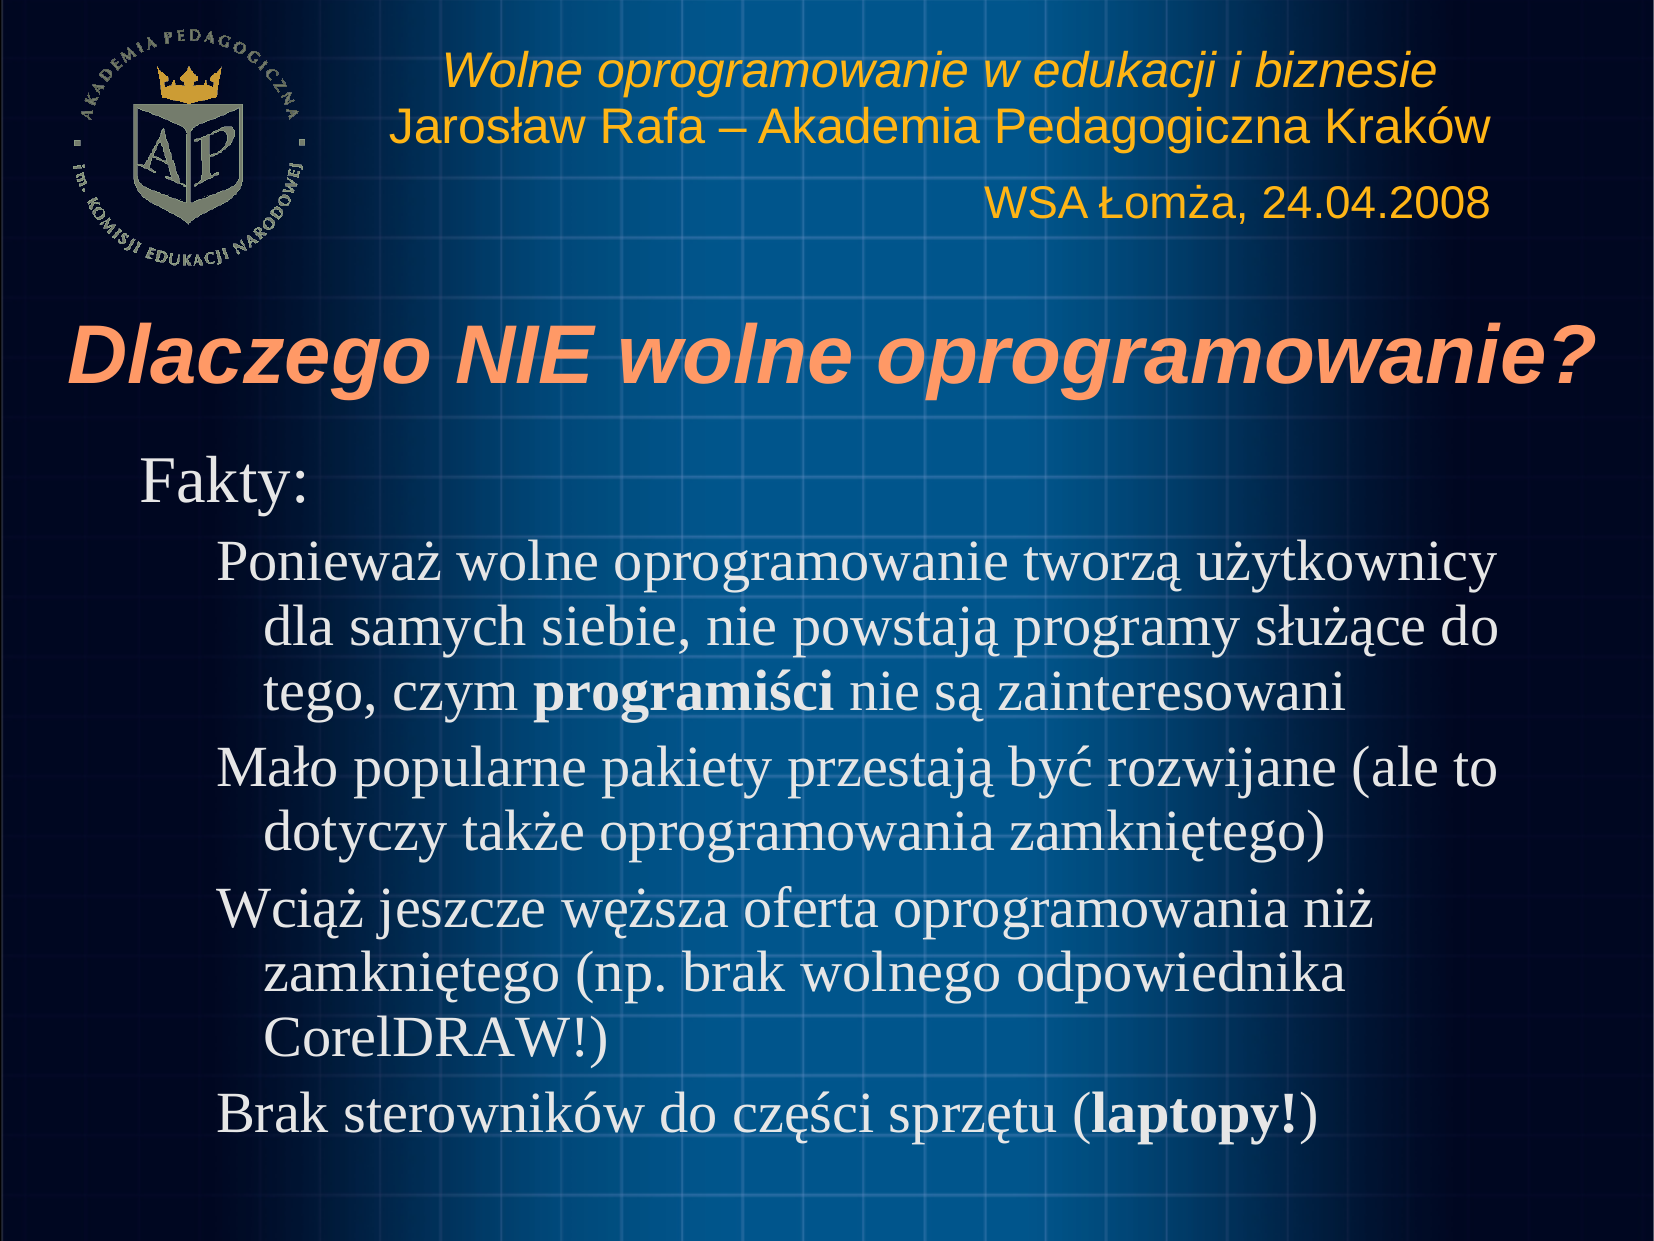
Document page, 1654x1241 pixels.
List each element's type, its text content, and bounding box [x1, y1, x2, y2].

list Fakty: Ponieważ wolne oprogramowanie tworzą użytkownicy dla samych siebie, nie powstają programy służące do tego, czym programiści nie są zainteresowani Mało popularne pakiety przestają być rozwijane (ale to dotyczy także oprogramowania zamkniętego) Wciąż jeszcze węższa oferta oprogramowania niż zamkniętego (np. brak wolnego odpowiednika CorelDRAW!) Brak sterowników do części sprzętu (laptopy!) [121, 442, 1561, 1146]
title Dlaczego NIE wolne oprogramowanie? [60, 302, 1606, 407]
picture [0, 0, 1654, 1241]
